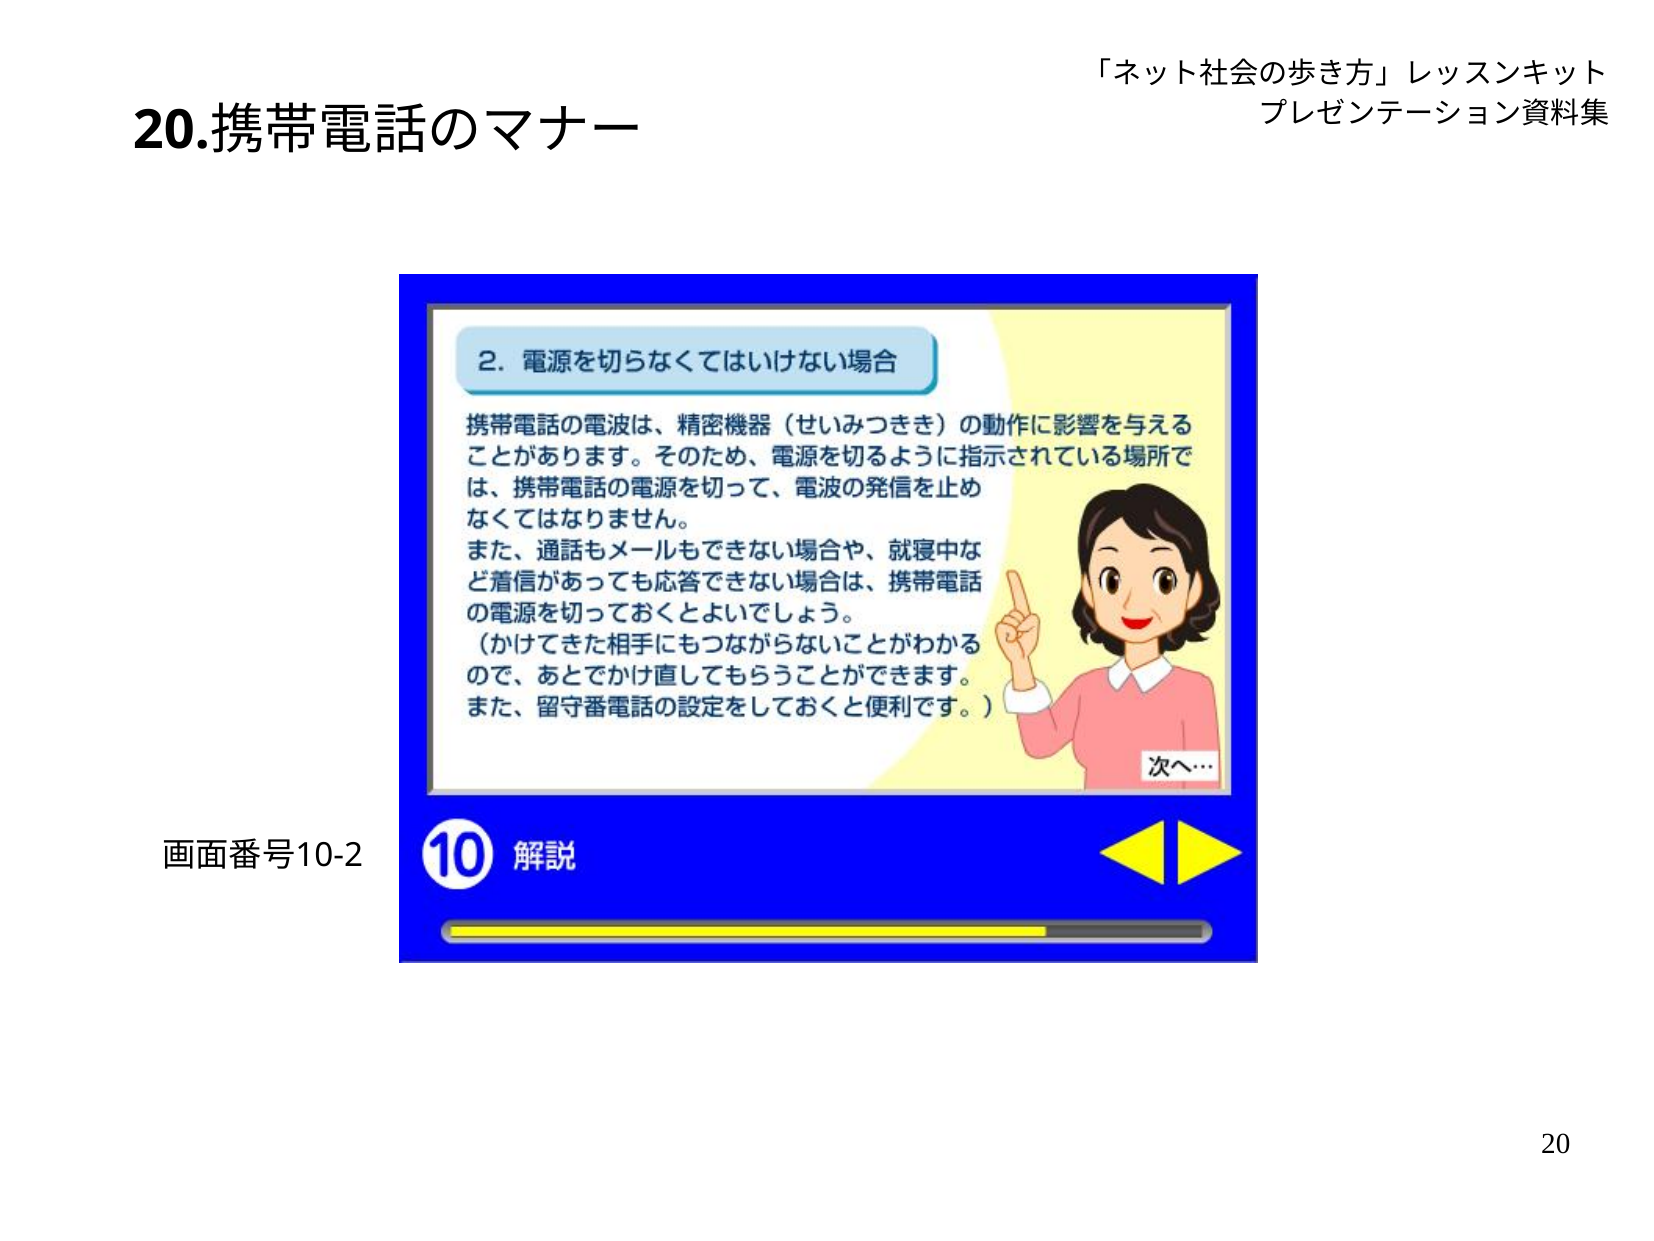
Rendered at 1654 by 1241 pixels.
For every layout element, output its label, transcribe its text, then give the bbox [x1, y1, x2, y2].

picture [399, 274, 1258, 963]
text_box 20.携帯電話のマナー [118, 88, 975, 169]
text_box 「ネット社会の歩き方」レッスンキット プレゼンテーション資料集 [1062, 44, 1625, 139]
text_box 画面番号10-2 [147, 826, 384, 882]
